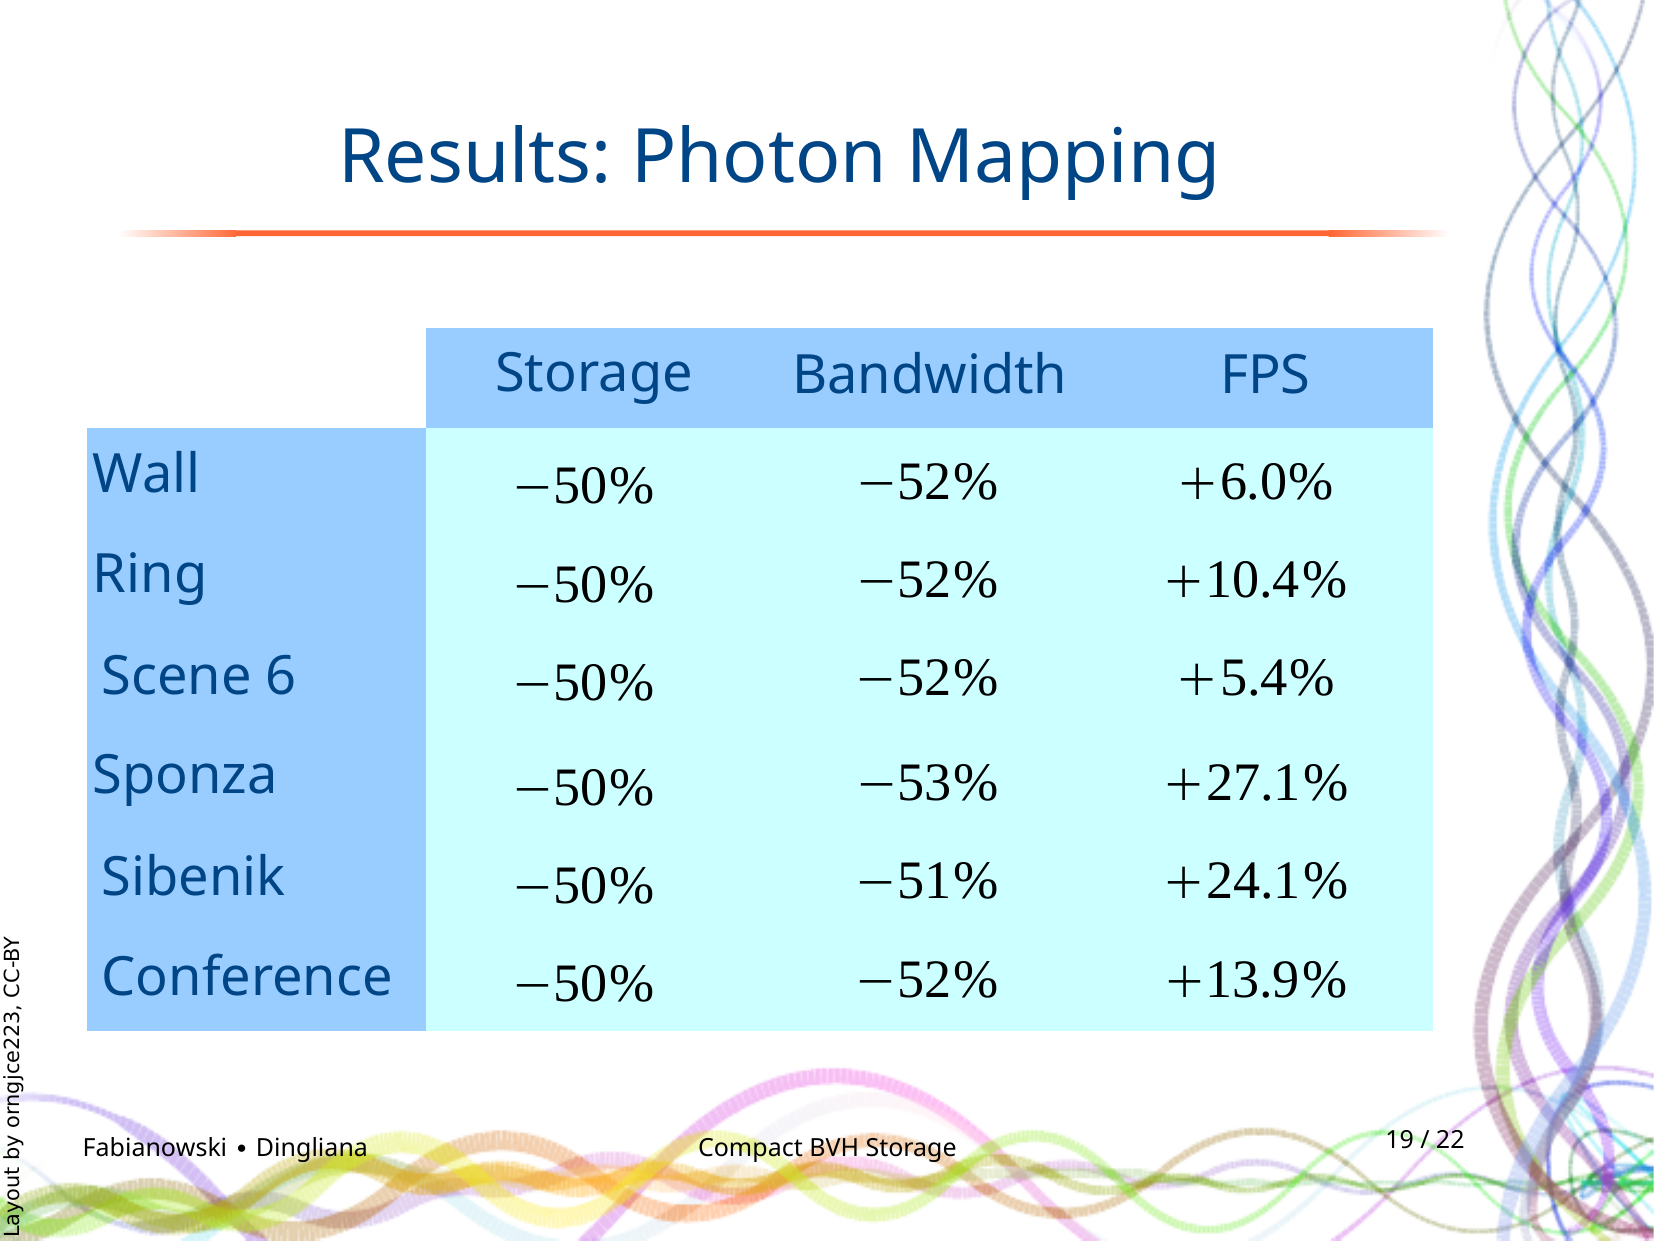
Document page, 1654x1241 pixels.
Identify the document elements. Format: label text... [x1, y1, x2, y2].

chart [1162, 549, 1354, 610]
chart [854, 647, 1005, 708]
table_cell Sponza [87, 729, 426, 830]
table_cell [426, 930, 762, 1031]
table_header [87, 328, 426, 428]
chart [510, 756, 661, 817]
chart [855, 752, 1005, 813]
table_cell [762, 930, 1098, 1031]
table_cell [762, 729, 1098, 830]
chart [1176, 451, 1341, 511]
table_cell [426, 529, 762, 629]
table_cell Sibenik [87, 830, 426, 930]
chart [1162, 850, 1355, 911]
table_cell [1098, 729, 1433, 830]
chart [510, 553, 661, 614]
chart [854, 948, 1005, 1009]
table_cell [1098, 428, 1433, 529]
table_cell [762, 629, 1098, 729]
picture [0, 0, 1654, 1241]
chart [510, 651, 661, 712]
table_cell [762, 830, 1098, 930]
table_cell [1098, 830, 1433, 930]
chart [854, 450, 1005, 511]
chart [1162, 752, 1355, 813]
table_cell [426, 830, 762, 930]
chart [510, 455, 661, 516]
table_cell Conference [87, 930, 426, 1031]
chart [510, 855, 661, 915]
table_cell [426, 629, 762, 729]
table_cell [762, 529, 1098, 629]
table_cell Scene 6 [87, 629, 426, 729]
chart [510, 953, 661, 1014]
chart [854, 549, 1005, 610]
table_cell [1098, 930, 1433, 1031]
table_header Bandwidth [762, 328, 1098, 428]
chart [1175, 647, 1341, 708]
text_box 19 / 22 [1346, 1122, 1477, 1153]
table_cell [426, 428, 762, 529]
table_cell [426, 729, 762, 830]
table_cell Ring [87, 529, 426, 629]
table_cell Wall [87, 428, 426, 529]
chart [854, 850, 1005, 911]
table_header FPS [1098, 328, 1433, 428]
chart [1163, 948, 1354, 1009]
table_header Storage [426, 328, 762, 428]
table_cell [762, 428, 1098, 529]
table_cell [1098, 529, 1433, 629]
table_cell [1098, 629, 1433, 729]
title Results: Photon Mapping [82, 56, 1477, 250]
